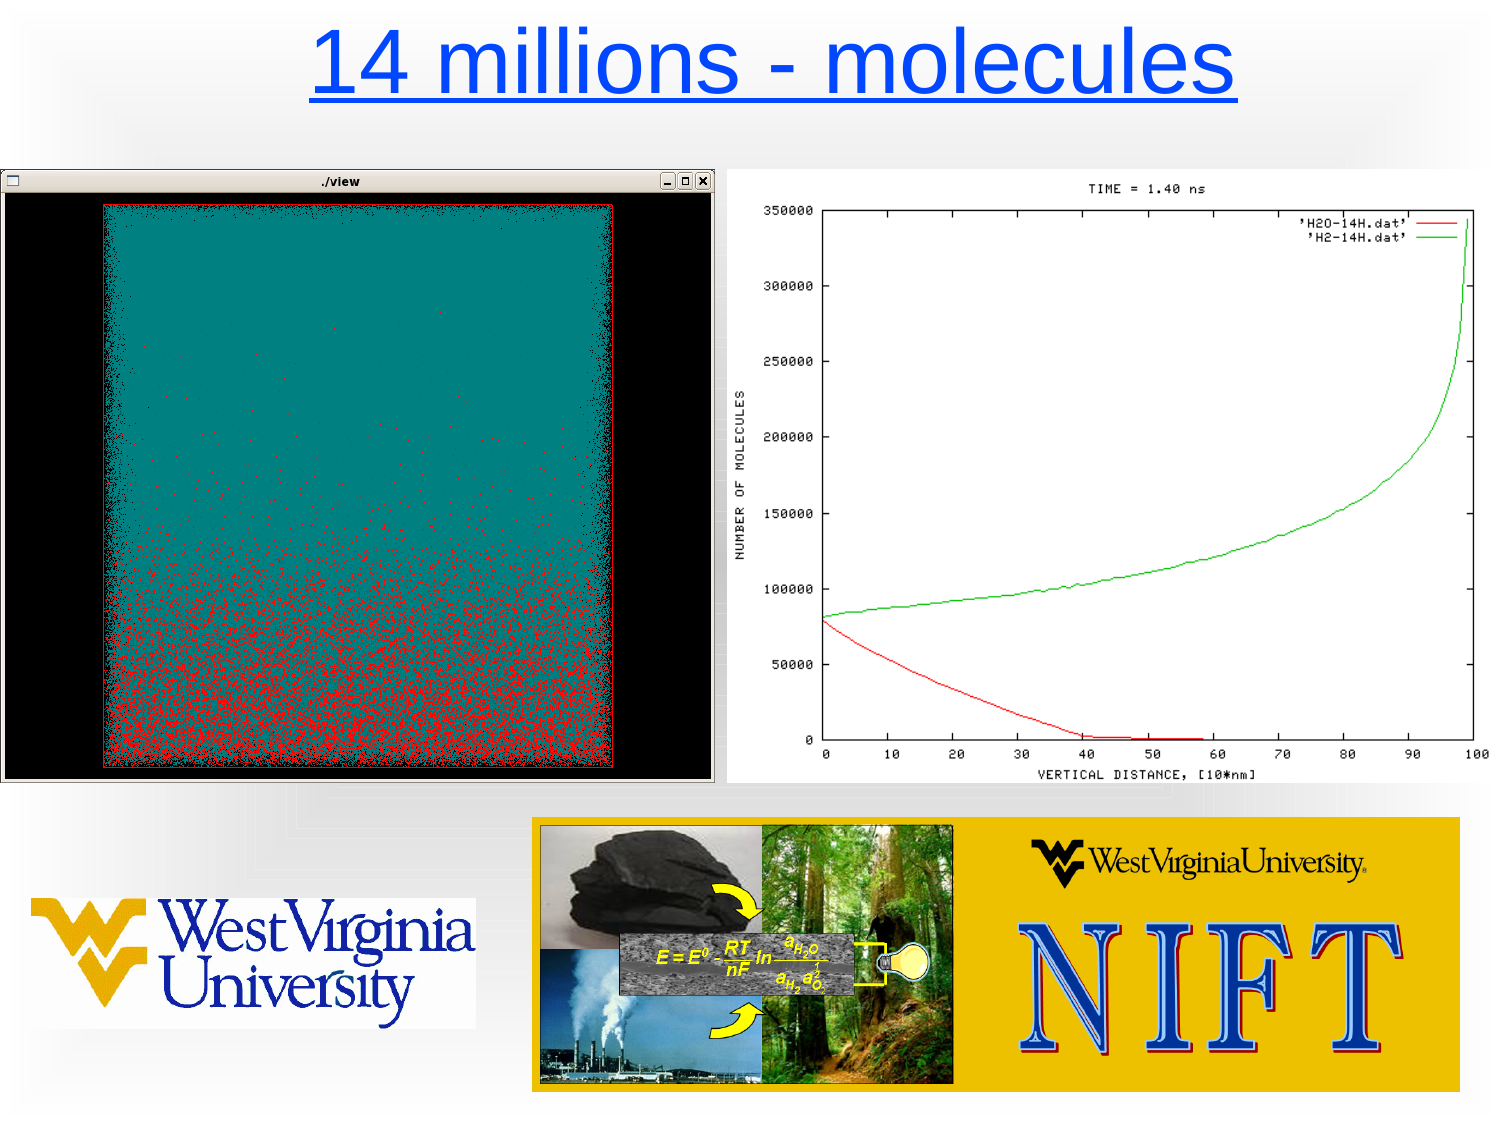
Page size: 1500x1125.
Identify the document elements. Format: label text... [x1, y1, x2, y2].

picture [532, 817, 1460, 1092]
picture [727, 169, 1497, 783]
picture [0, 169, 715, 783]
title 14 millions - molecules [135, 10, 1411, 113]
